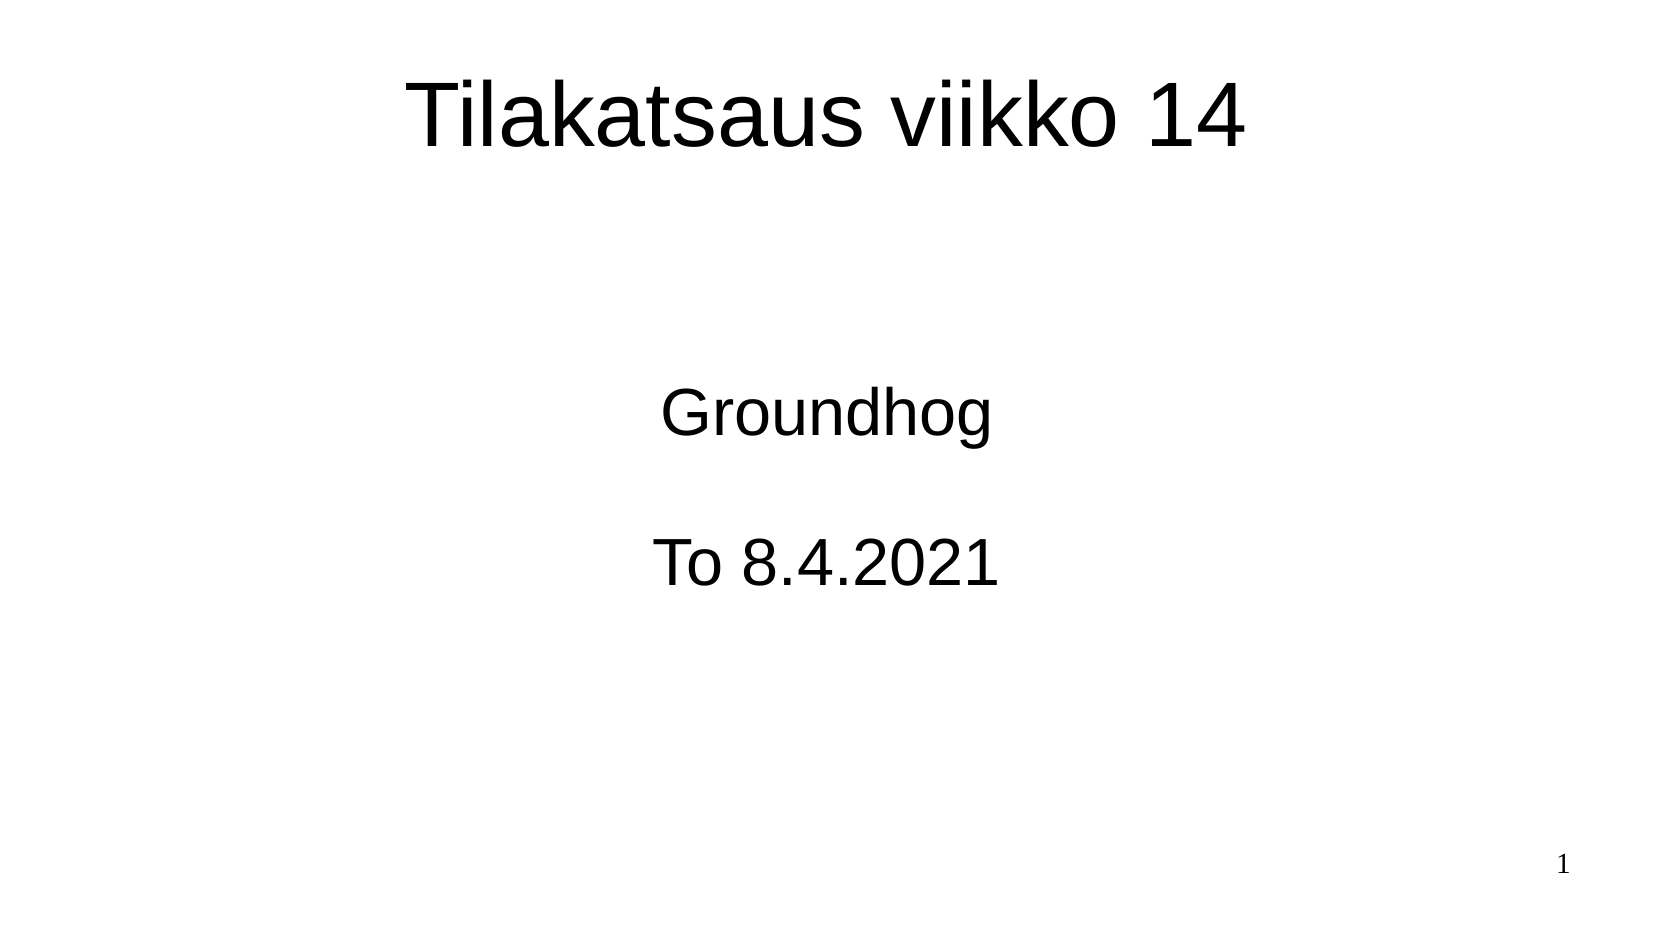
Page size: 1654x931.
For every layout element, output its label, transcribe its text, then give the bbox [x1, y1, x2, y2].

subtitle Groundhog To 8.4.2021 [82, 217, 1571, 758]
title Tilakatsaus viikko 14 [82, 37, 1571, 193]
